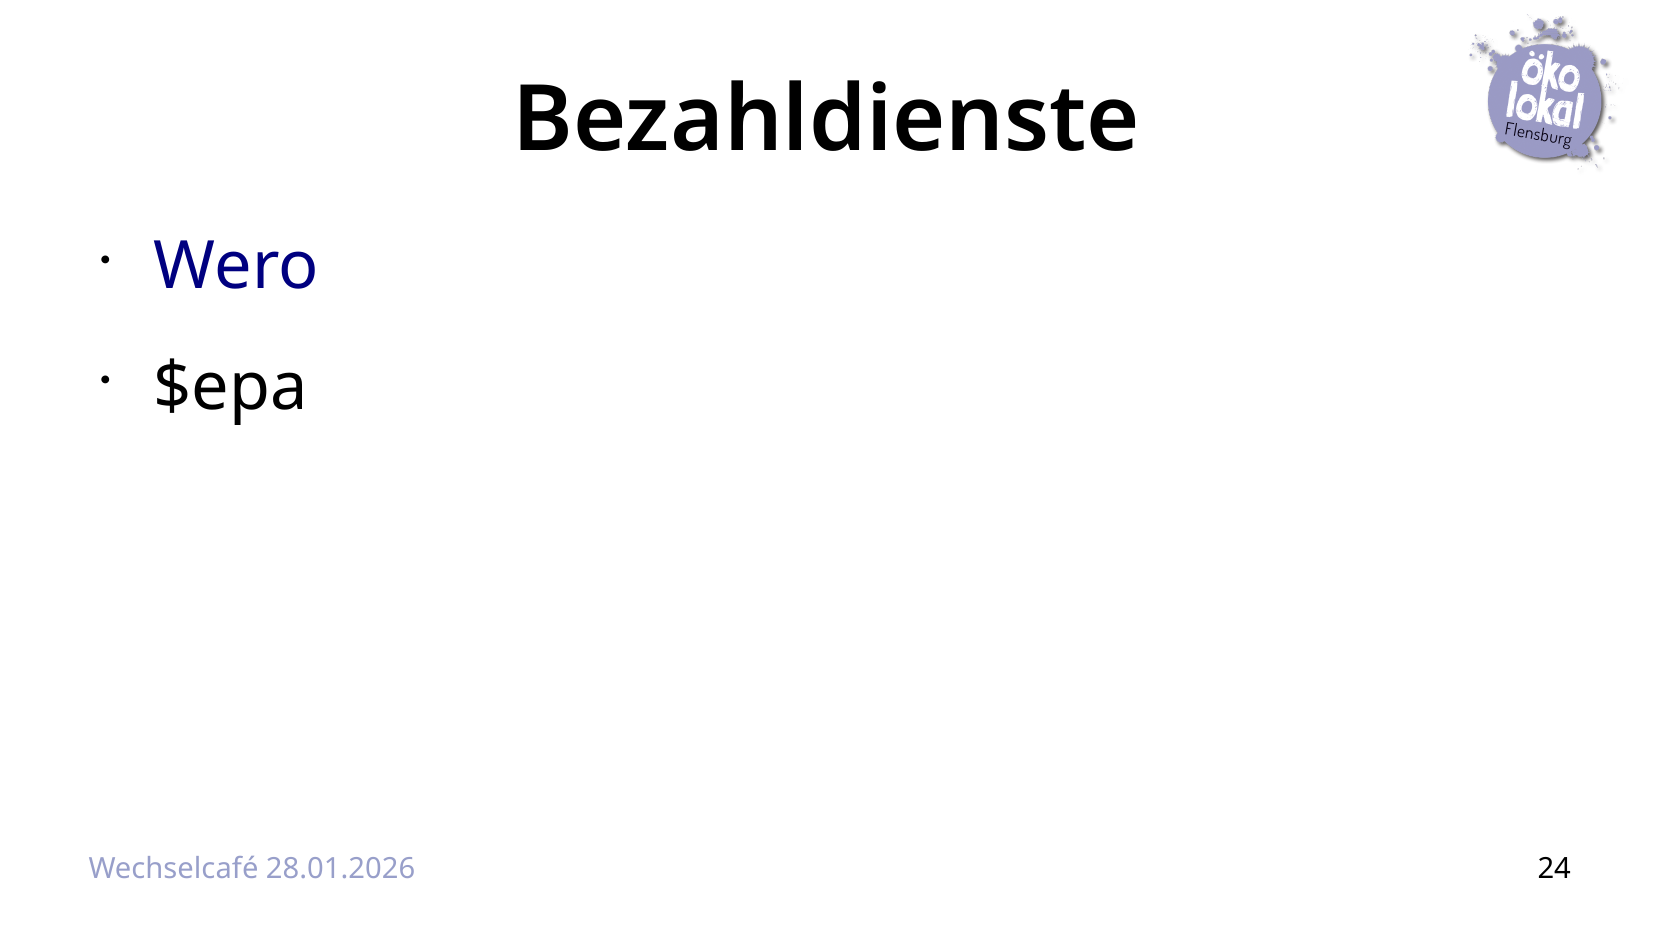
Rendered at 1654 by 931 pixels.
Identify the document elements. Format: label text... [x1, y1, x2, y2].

title Bezahldienste [82, 37, 1571, 193]
list Wero $epa [82, 217, 1571, 758]
picture [1444, 0, 1654, 178]
